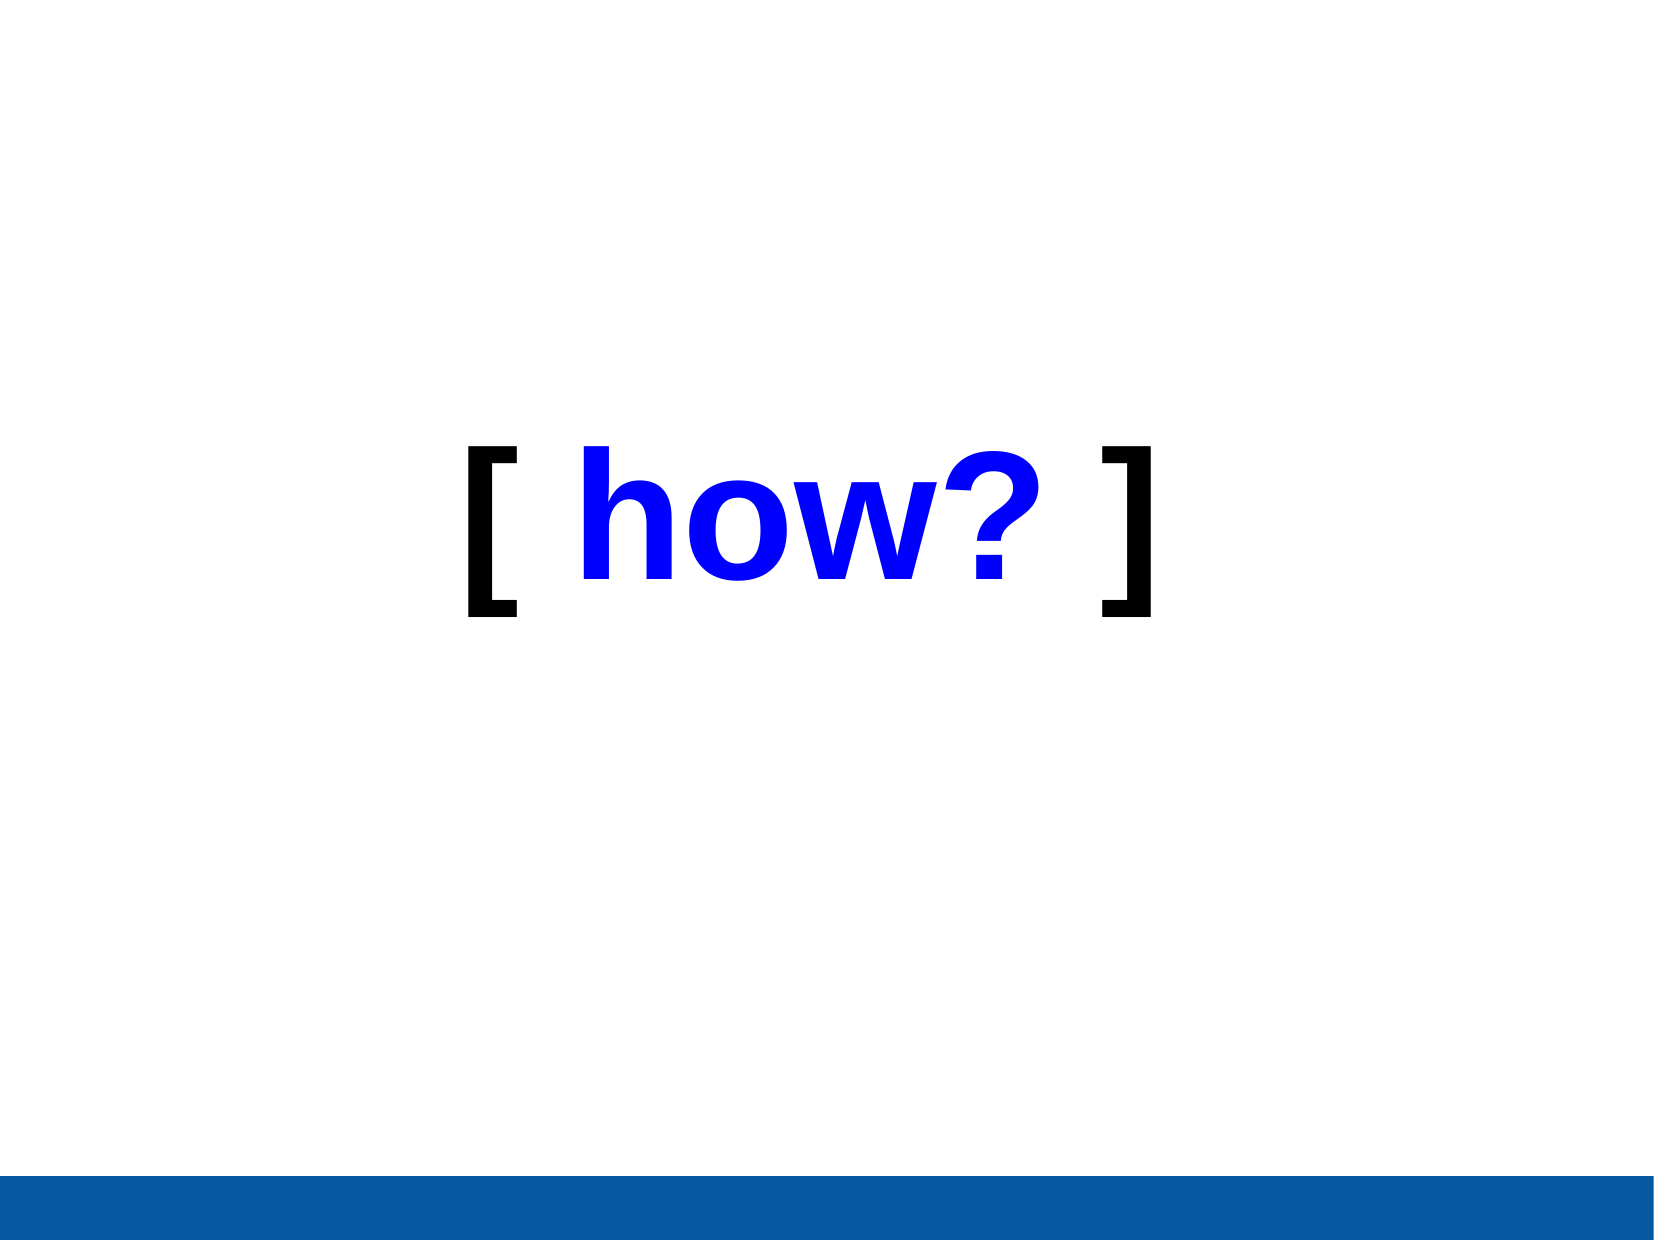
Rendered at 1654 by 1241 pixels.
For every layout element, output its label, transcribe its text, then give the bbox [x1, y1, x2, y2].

title [ how? ] [0, 413, 1654, 619]
picture [0, 1176, 1654, 1240]
